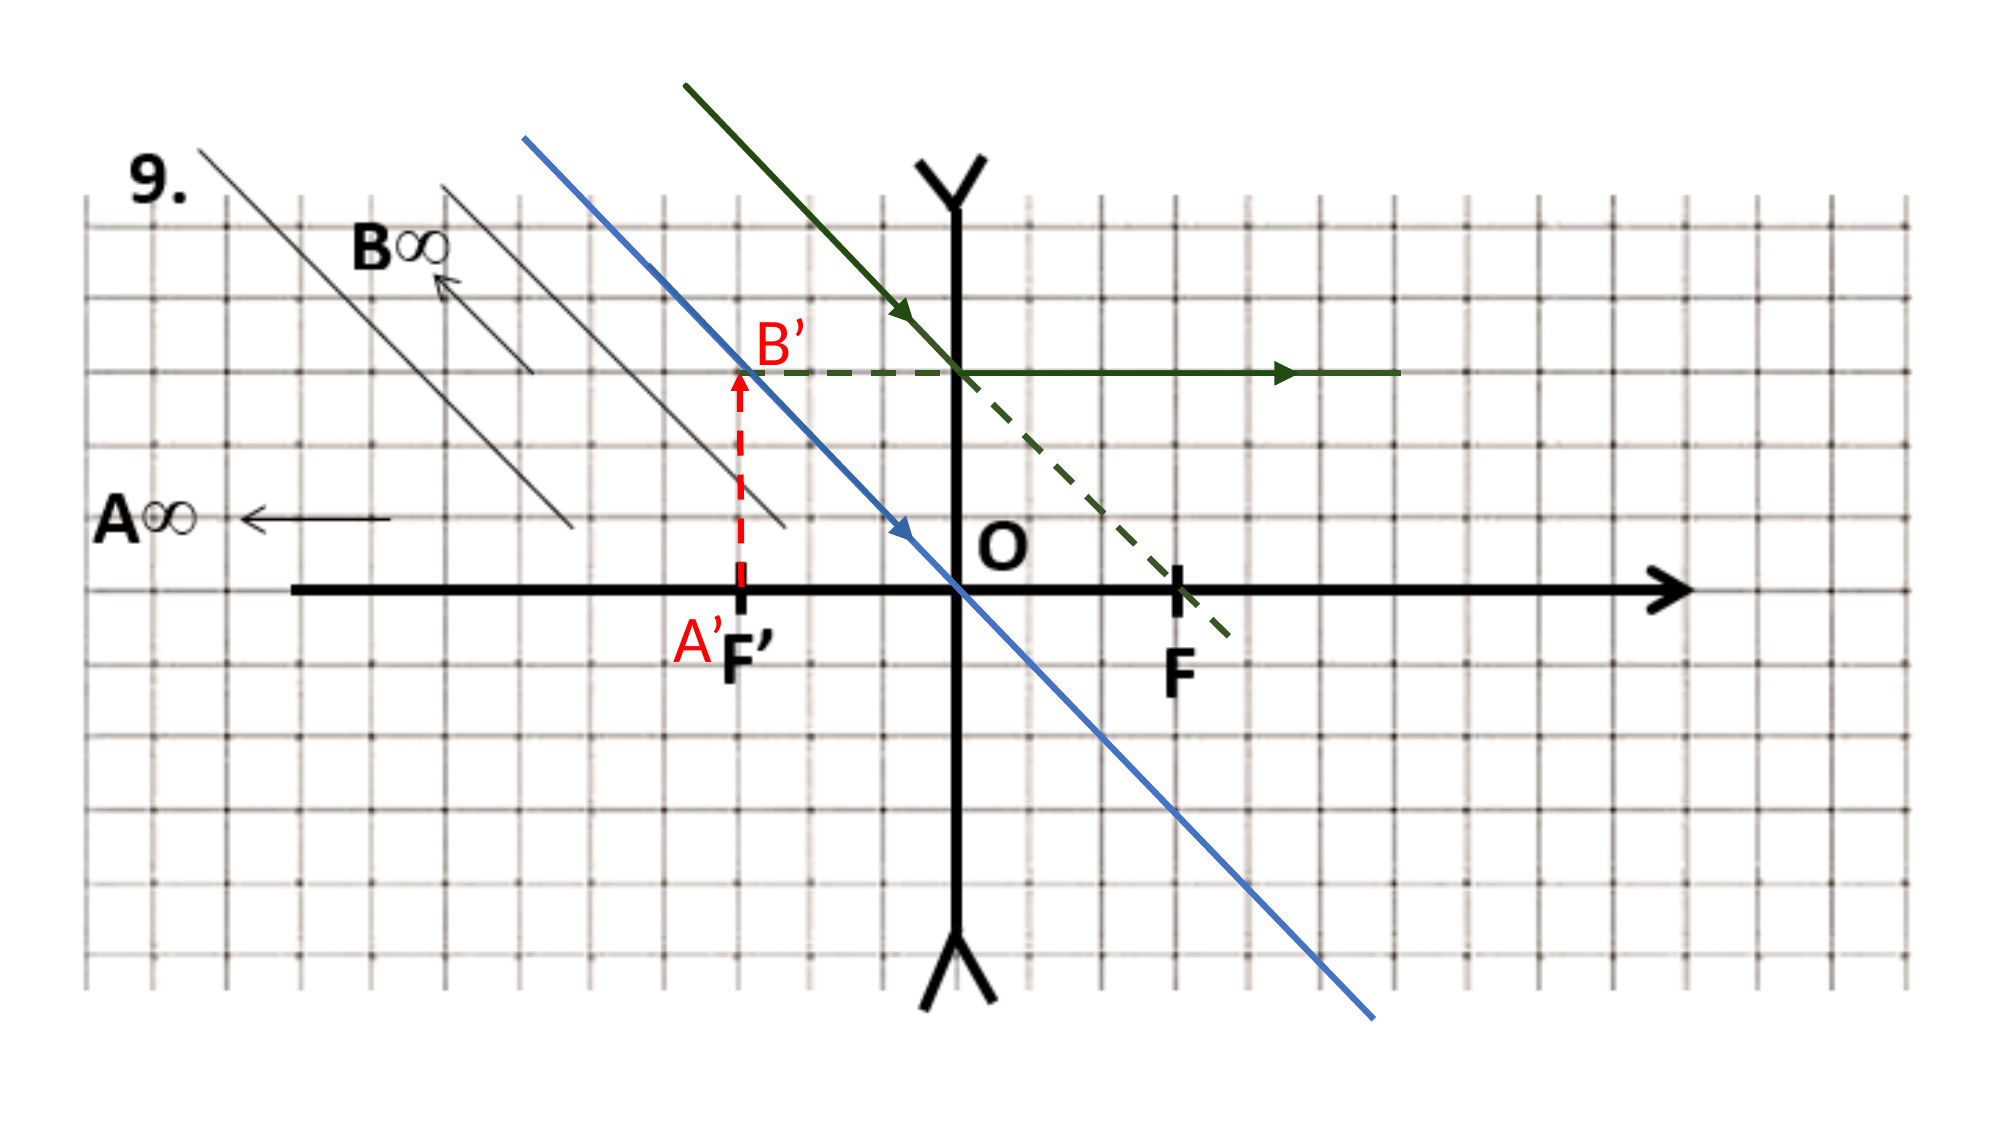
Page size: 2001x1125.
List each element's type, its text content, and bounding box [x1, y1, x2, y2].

text_box B’ [740, 376, 761, 387]
text_box B’ [740, 291, 823, 387]
picture [59, 123, 1931, 1033]
text_box A’ [658, 588, 741, 684]
